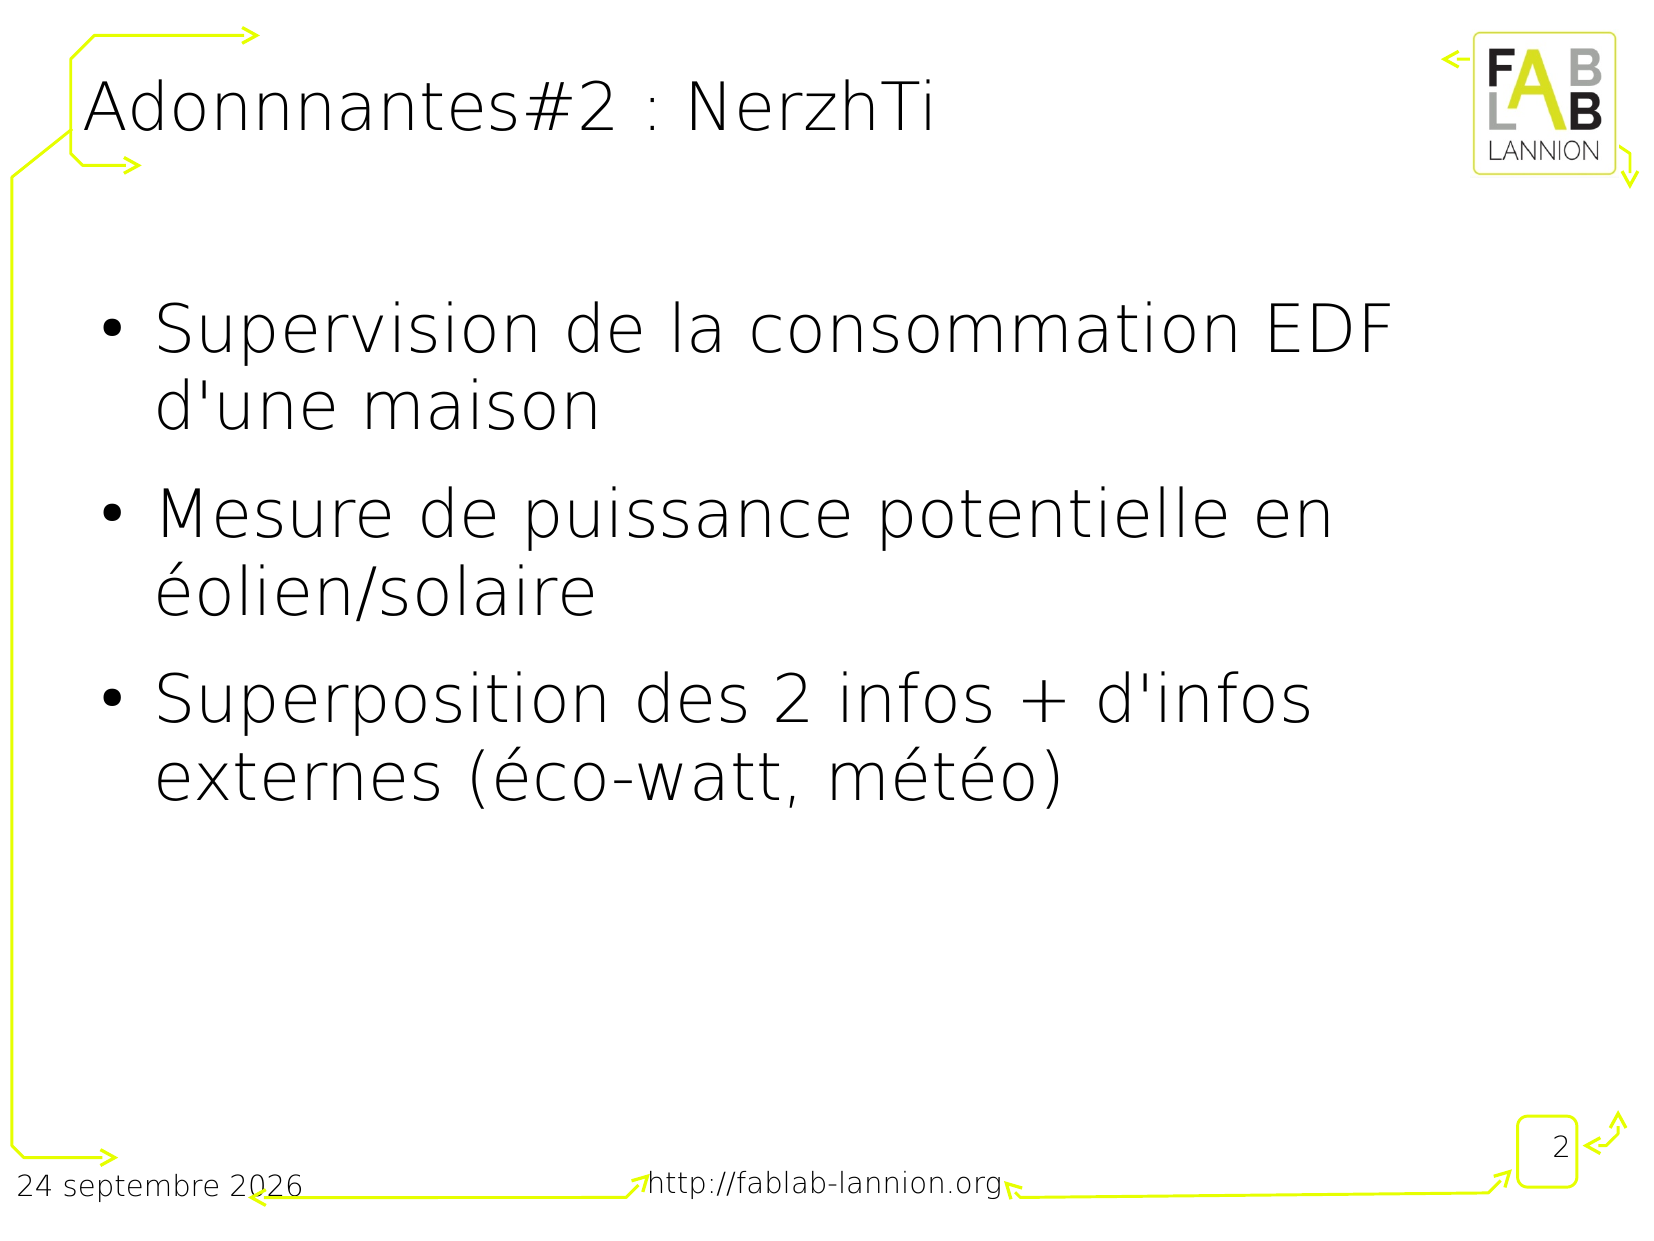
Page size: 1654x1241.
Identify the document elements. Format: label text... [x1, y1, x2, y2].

title Adonnnantes#2 : NerzhTi [82, 49, 1441, 166]
picture [1470, 29, 1619, 178]
list Supervision de la consommation EDF d'une maison Mesure de puissance potentielle en éolien/solaire Superposition des 2 infos + d'infos externes (éco-watt, météo) [82, 290, 1571, 1010]
